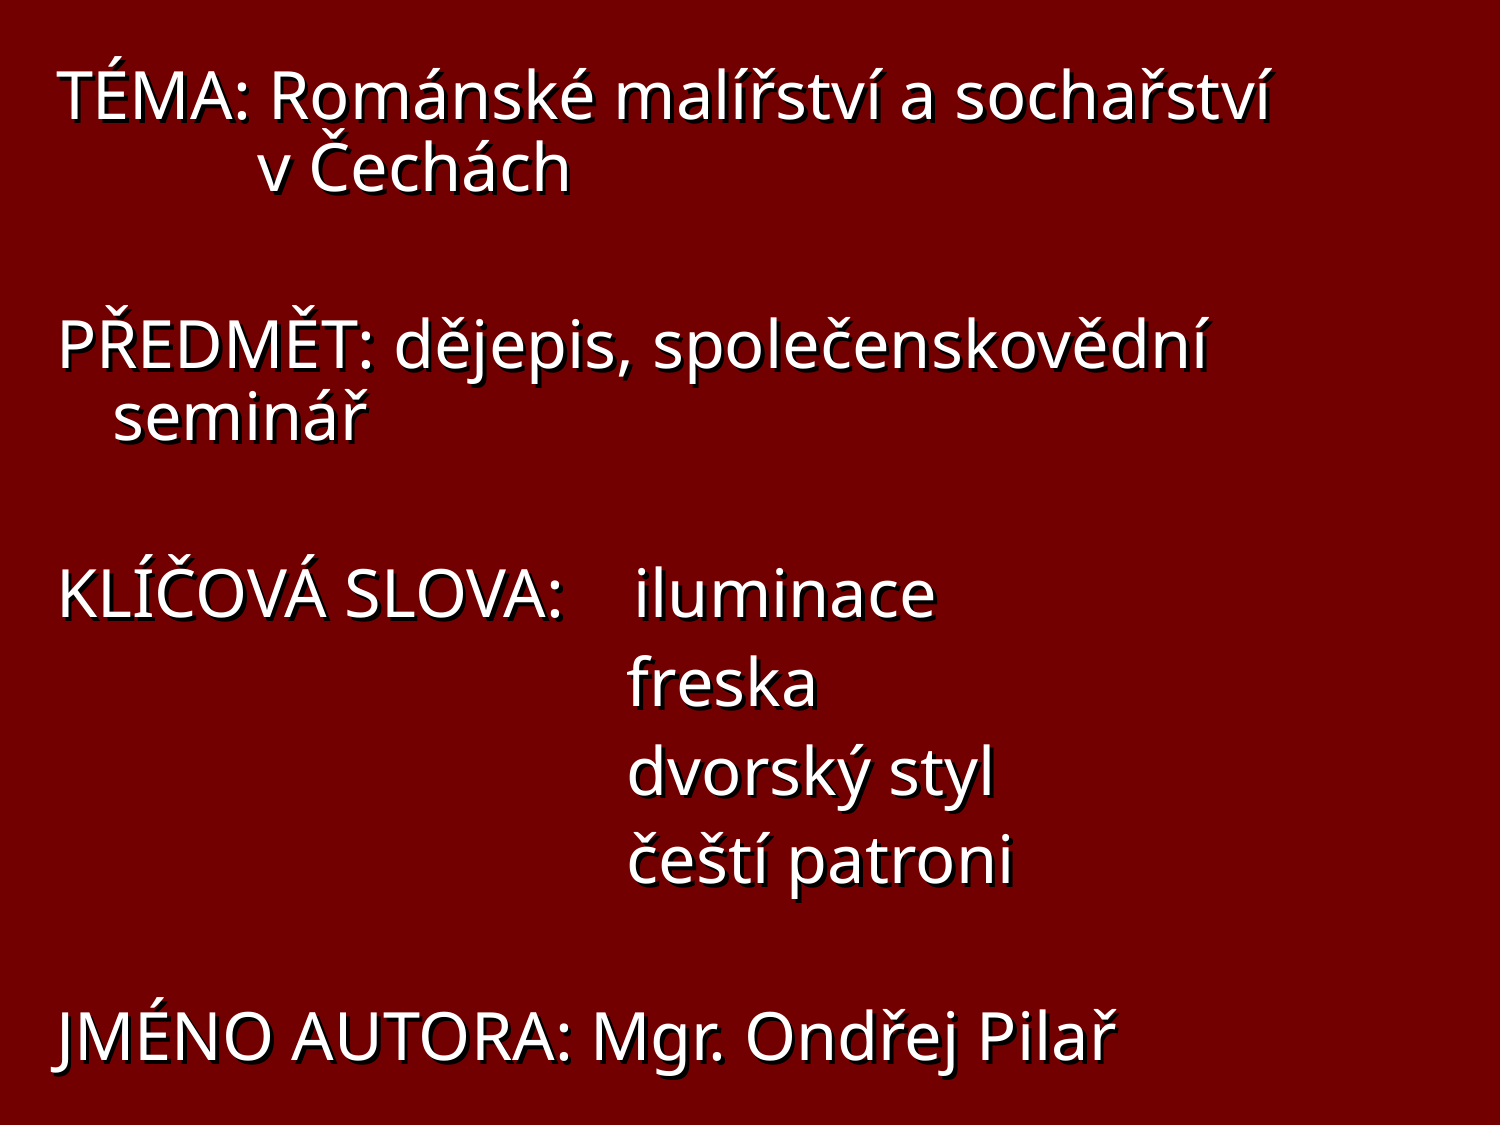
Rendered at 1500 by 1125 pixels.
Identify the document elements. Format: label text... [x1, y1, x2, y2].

list TÉMA: Románské malířství a sochařství v Čechách PŘEDMĚT: dějepis, společenskovědní seminář KLÍČOVÁ SLOVA: iluminace freska dvorský styl čeští patroni JMÉNO AUTORA: Mgr. Ondřej Pilař [41, 54, 1483, 1100]
